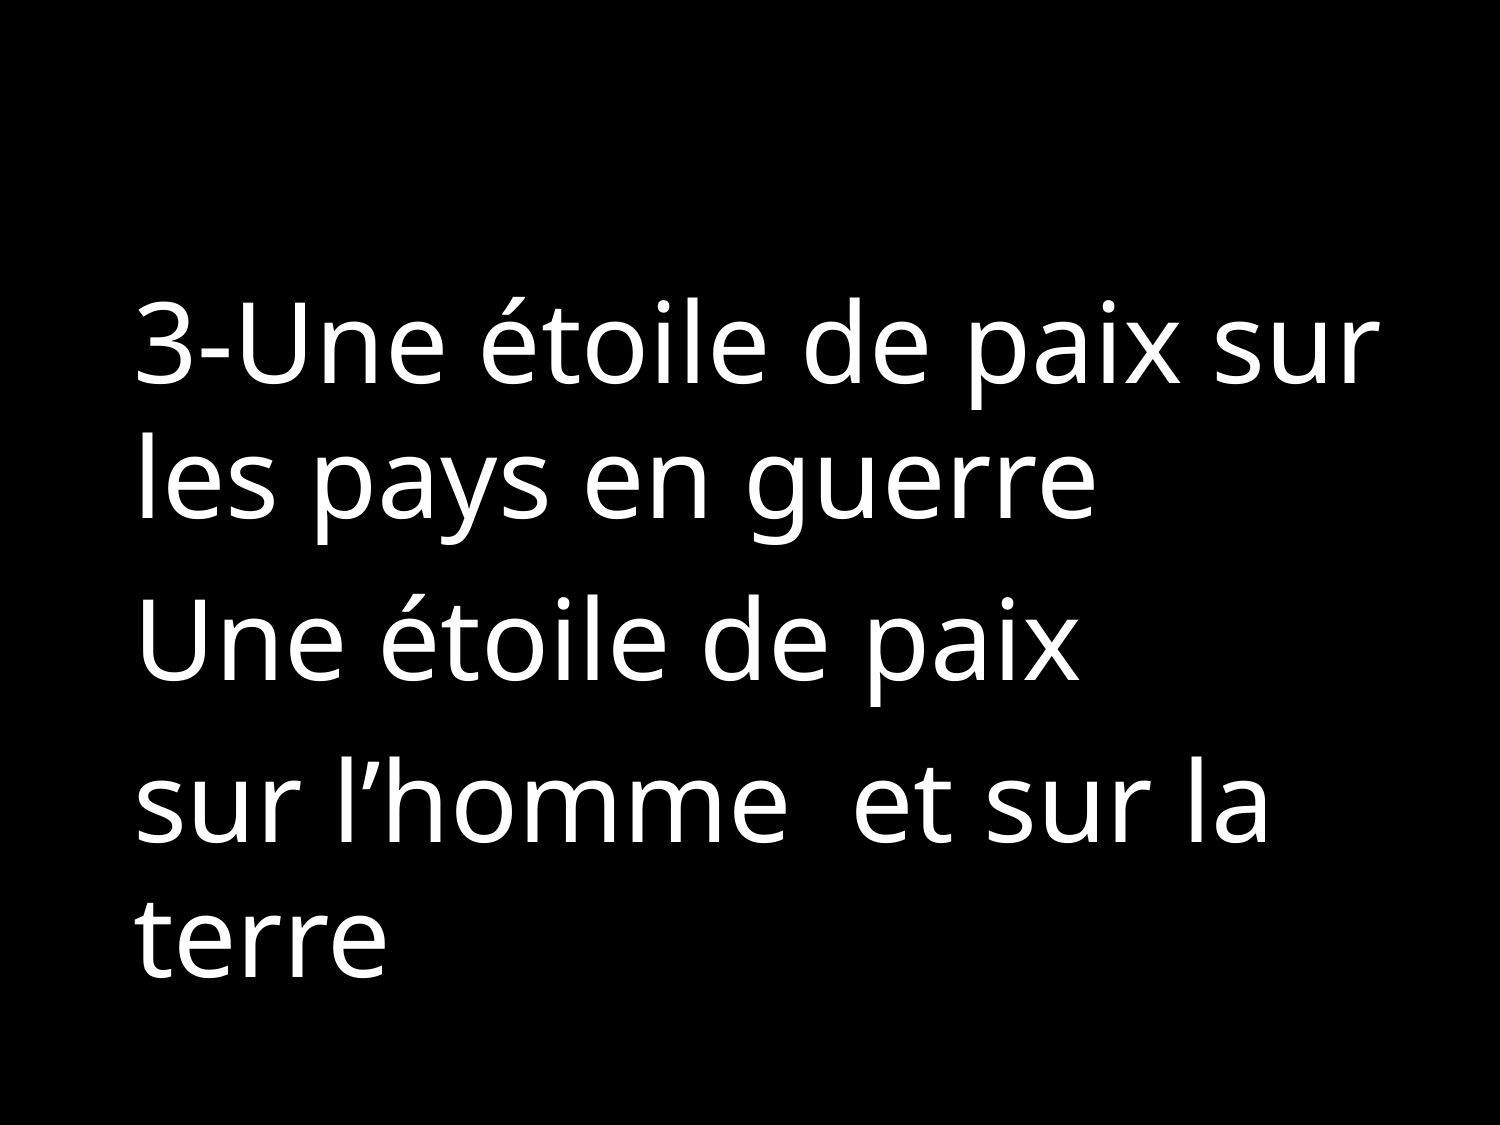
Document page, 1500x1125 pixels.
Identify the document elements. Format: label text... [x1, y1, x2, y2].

list 3-Une étoile de paix sur les pays en guerre Une étoile de paix sur l’homme et sur la terre [75, 263, 1441, 1063]
